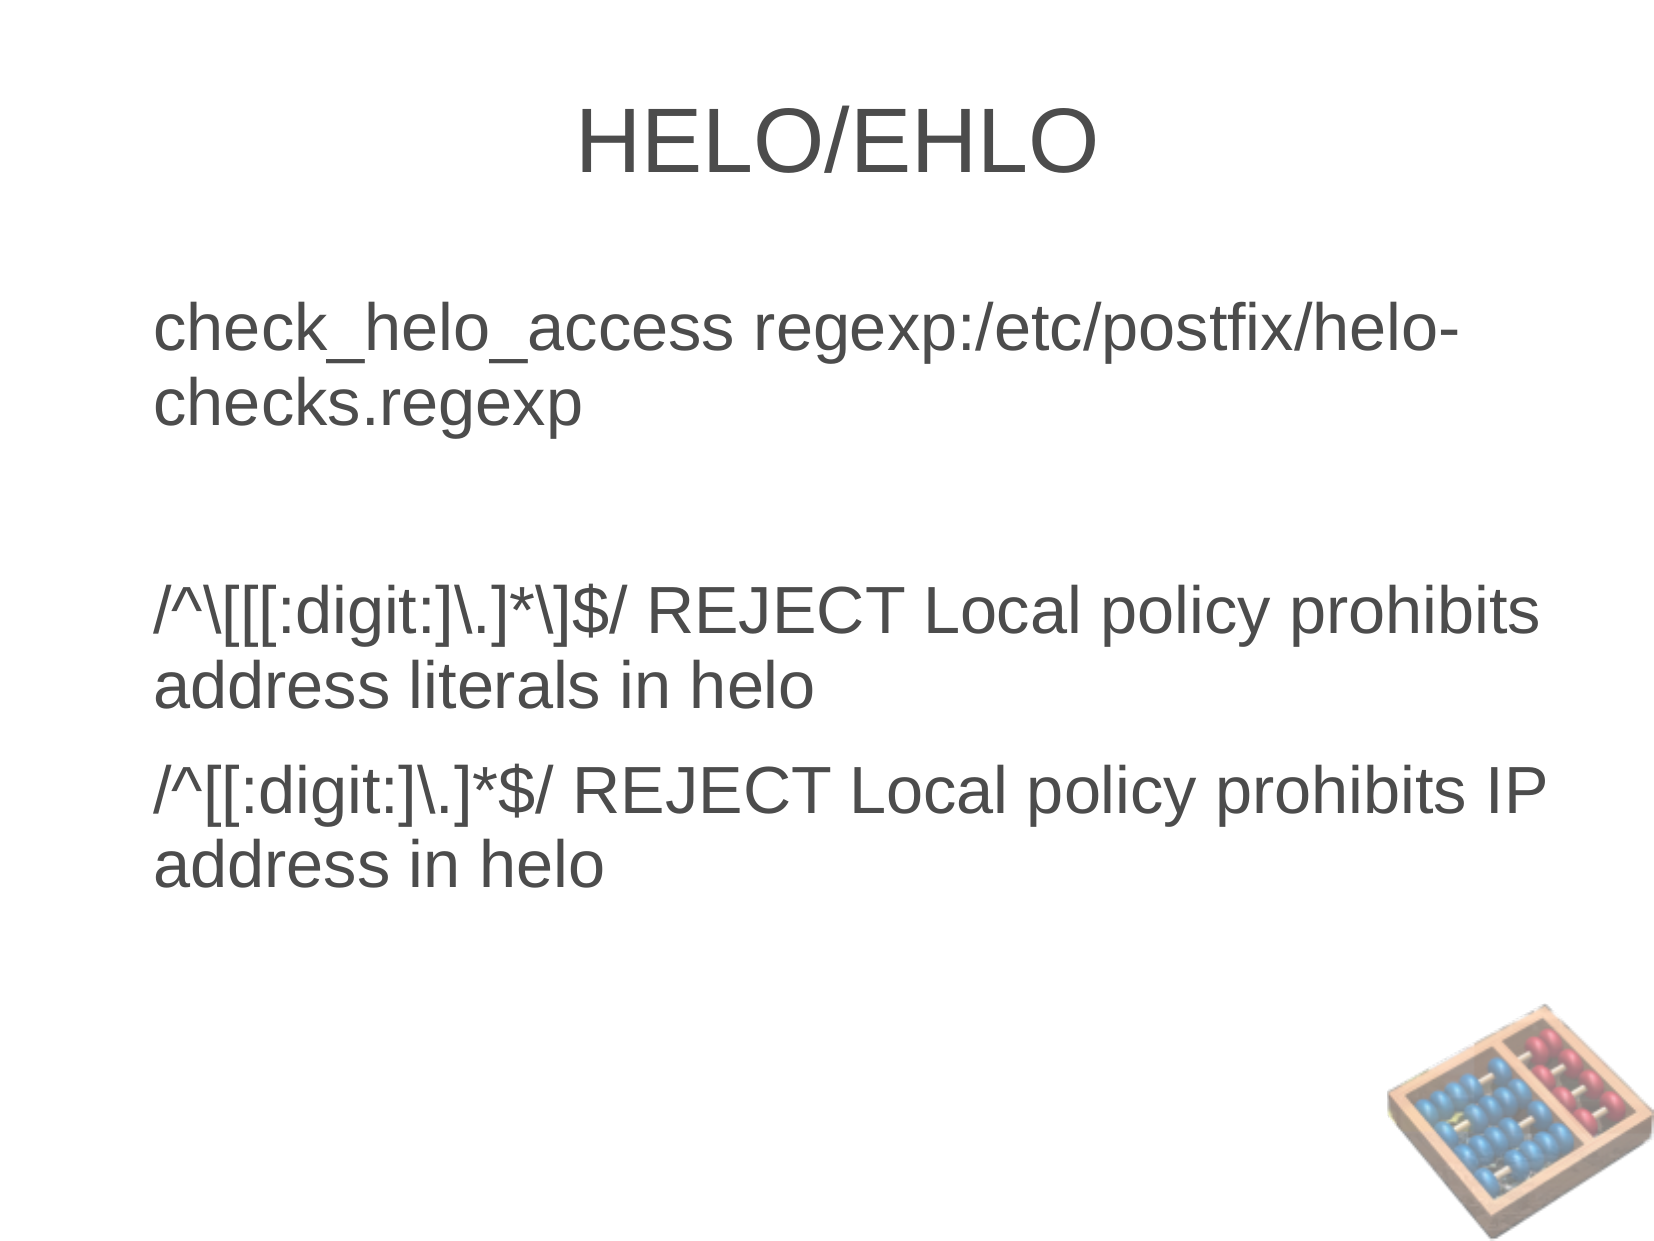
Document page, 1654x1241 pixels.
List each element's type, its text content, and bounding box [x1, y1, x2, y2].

list check_helo_access regexp:/etc/postfix/helo-checks.regexp /^\[[[:digit:]\.]*\]$/ REJECT Local policy prohibits address literals in helo /^[[:digit:]\.]*$/ REJECT Local policy prohibits IP address in helo [82, 290, 1571, 1109]
title HELO/EHLO [75, 44, 1601, 238]
